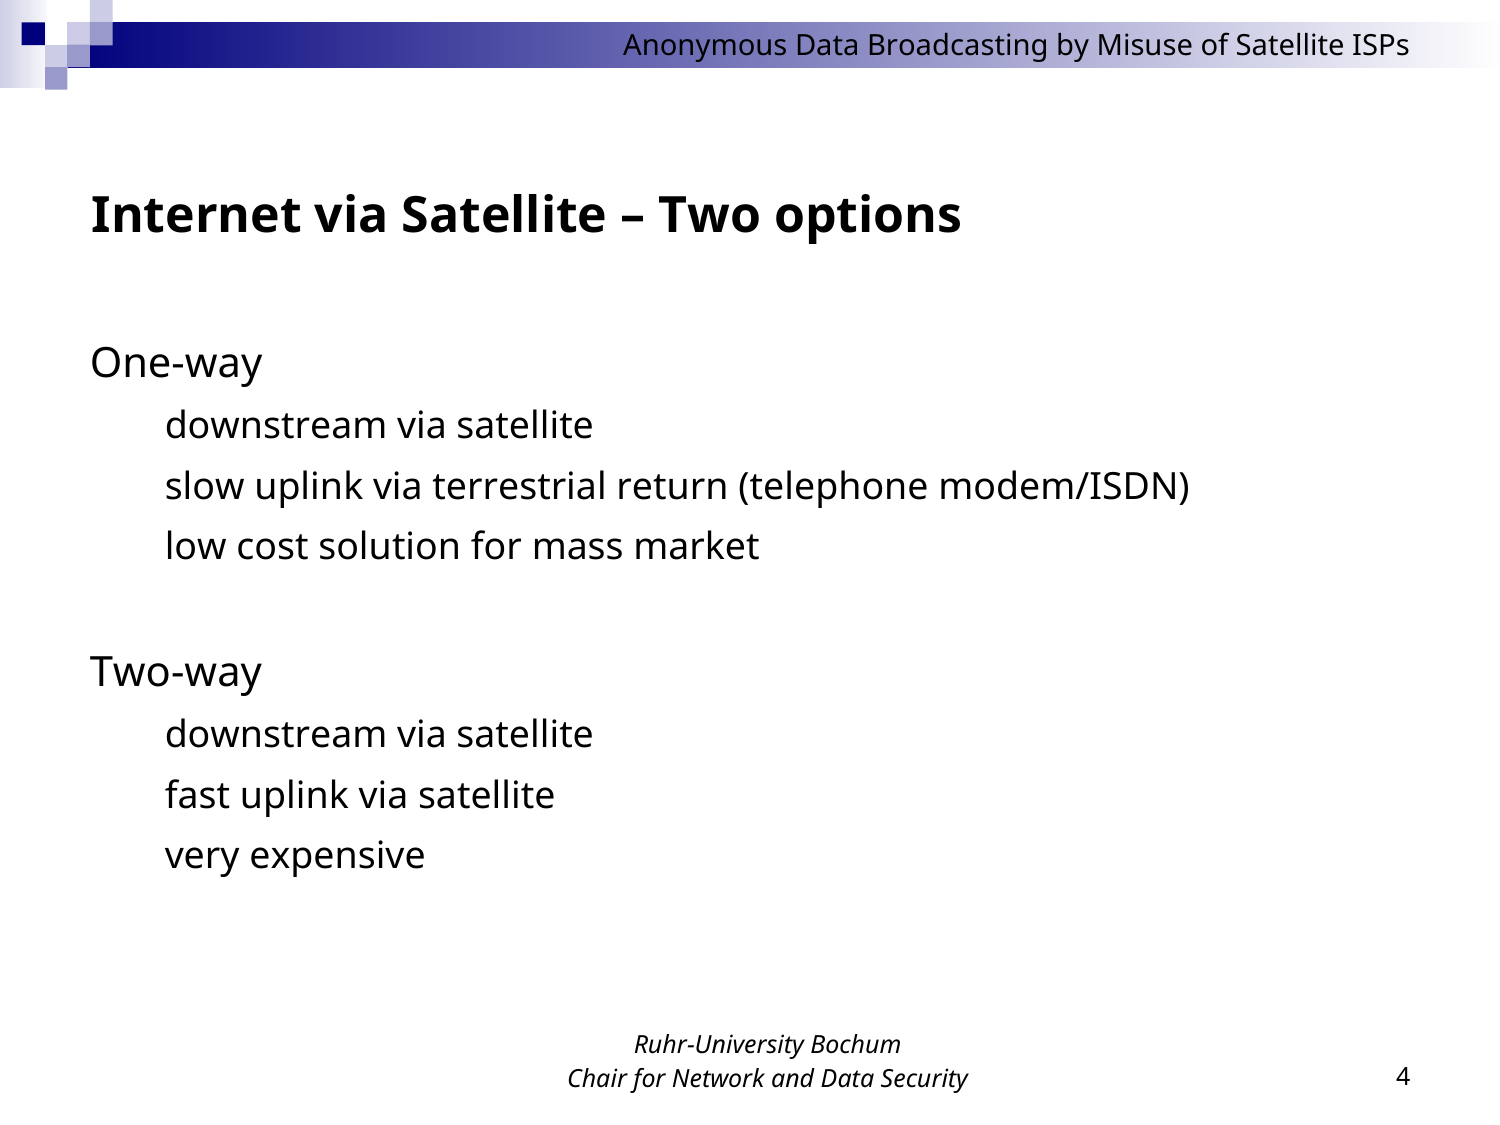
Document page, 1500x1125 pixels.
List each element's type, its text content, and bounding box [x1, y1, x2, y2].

text_box Ruhr-University Bochum Chair for Network and Data Security [552, 1018, 984, 1103]
list One-way downstream via satellite slow uplink via terrestrial return (telephone modem/ISDN) low cost solution for mass market Two-way downstream via satellite fast uplink via satellite very expensive [75, 324, 1426, 963]
text_box Internet via Satellite – Two options [76, 171, 1424, 256]
title Anonymous Data Broadcasting by Misuse of Satellite ISPs [608, 18, 1471, 70]
